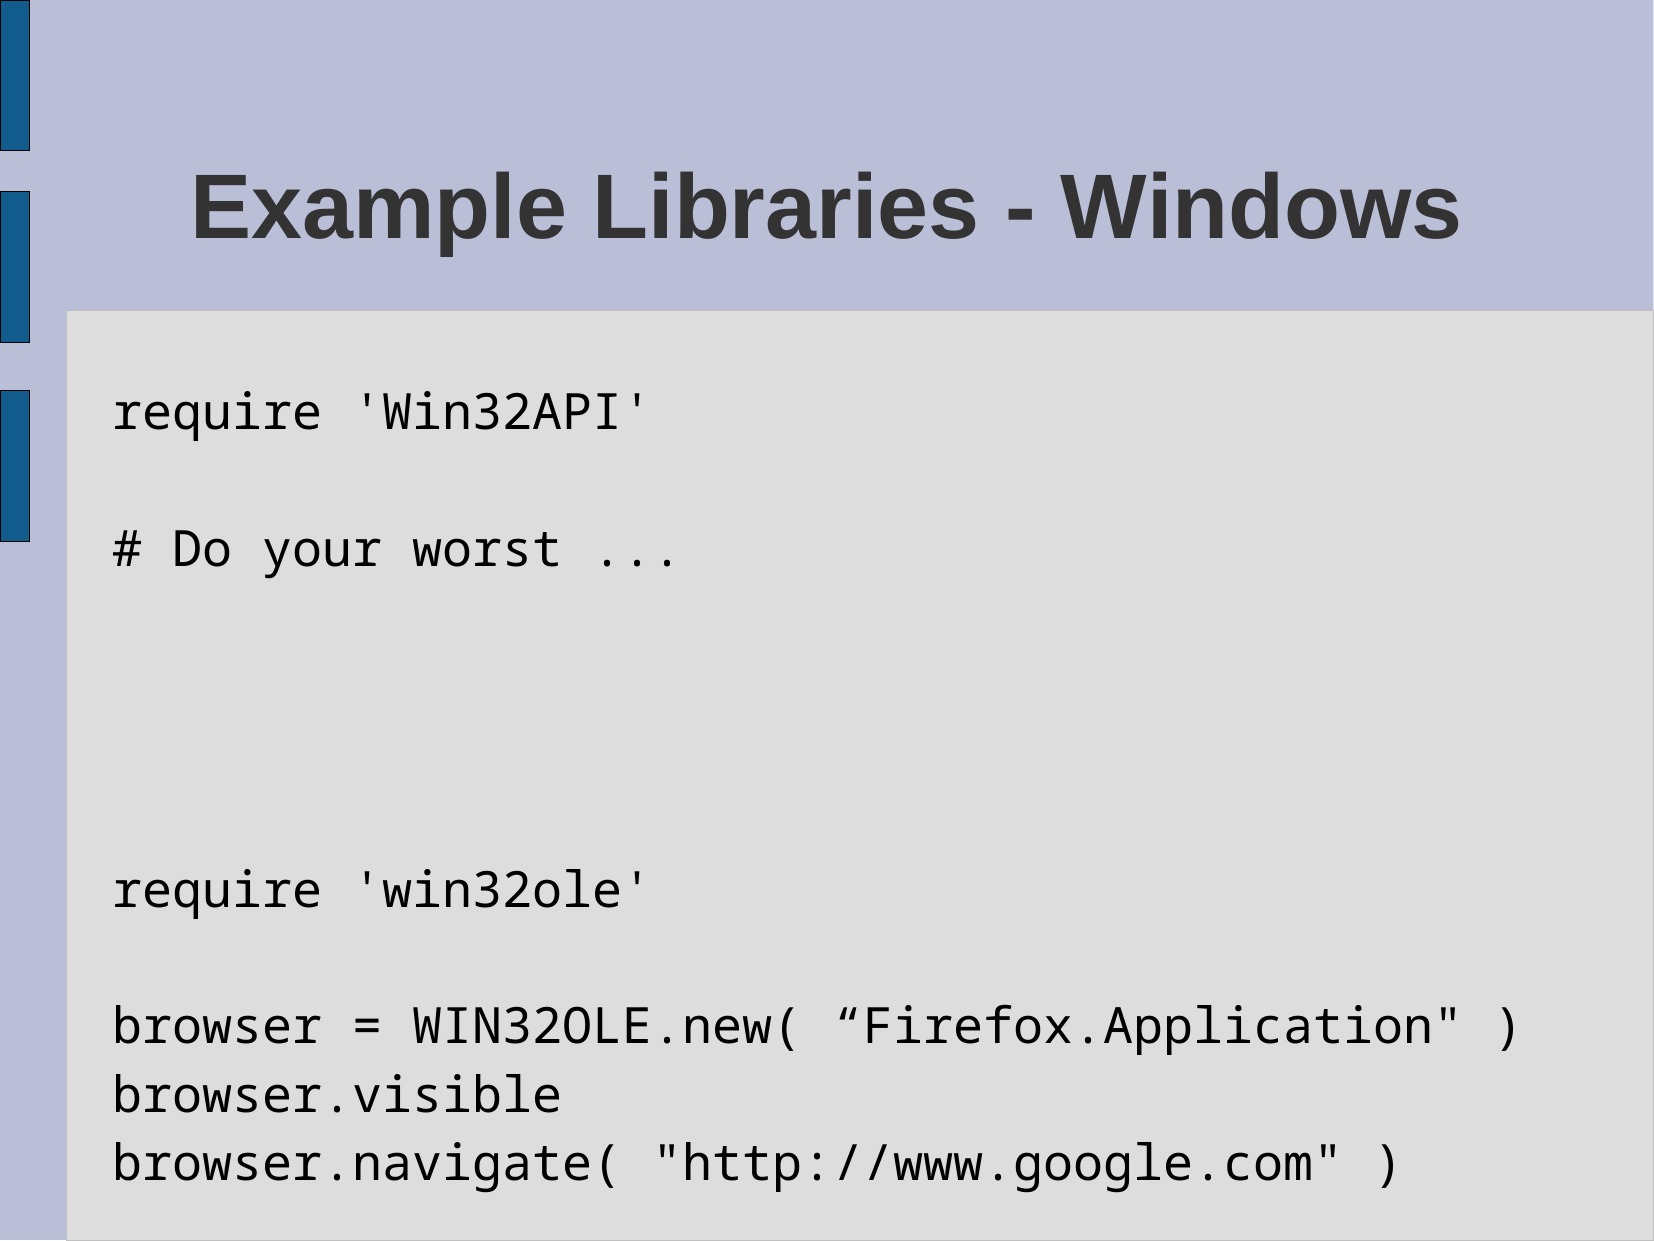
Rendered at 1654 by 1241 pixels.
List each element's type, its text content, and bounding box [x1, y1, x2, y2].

title Example Libraries - Windows [121, 102, 1534, 311]
list require 'Win32API' # Do your worst ... require 'win32ole' browser = WIN32OLE.new( “Firefox.Application" ) browser.visible browser.navigate( "http://www.google.com" ) [94, 375, 1603, 1158]
